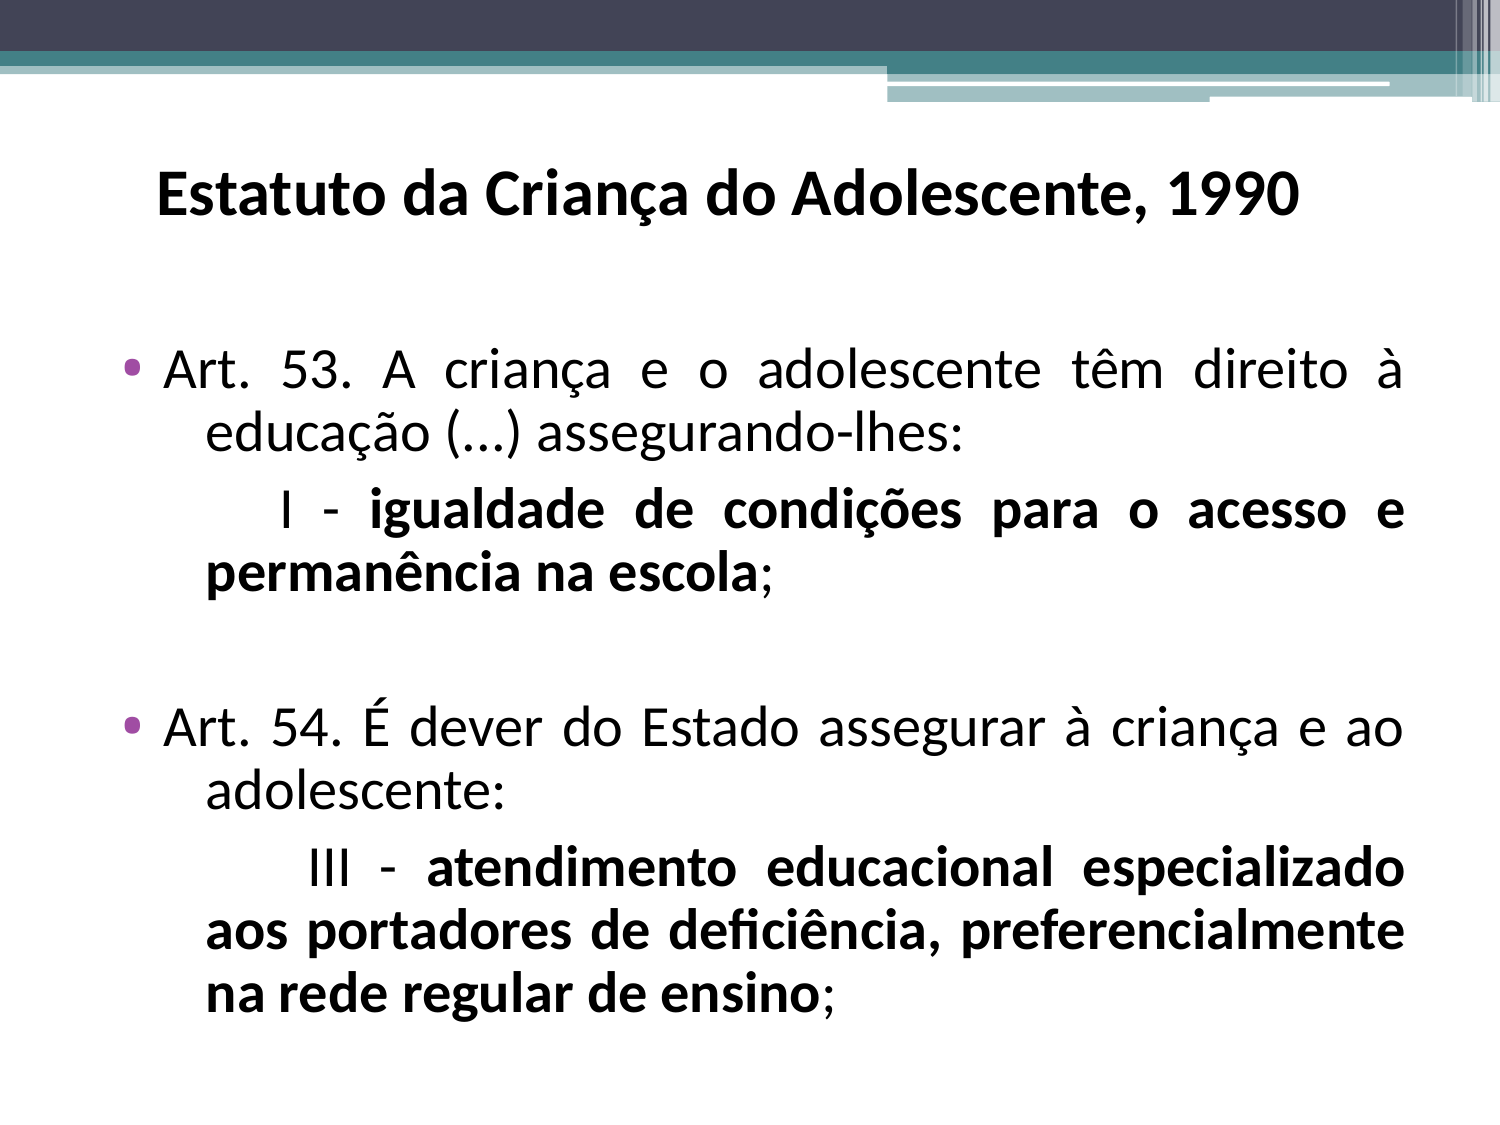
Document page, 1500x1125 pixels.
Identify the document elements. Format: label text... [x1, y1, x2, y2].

title Estatuto da Criança do Adolescente, 1990 [141, 94, 1417, 282]
list Art. 53. A criança e o adolescente têm direito à educação (...) assegurando-lhes: I - igualdade de condições para o acesso e permanência na escola; Art. 54. É dever do Estado assegurar à criança e ao adolescente: III - atendimento educacional especializado aos portadores de deficiência, preferencialmente na rede regular de ensino; [70, 330, 1421, 1041]
